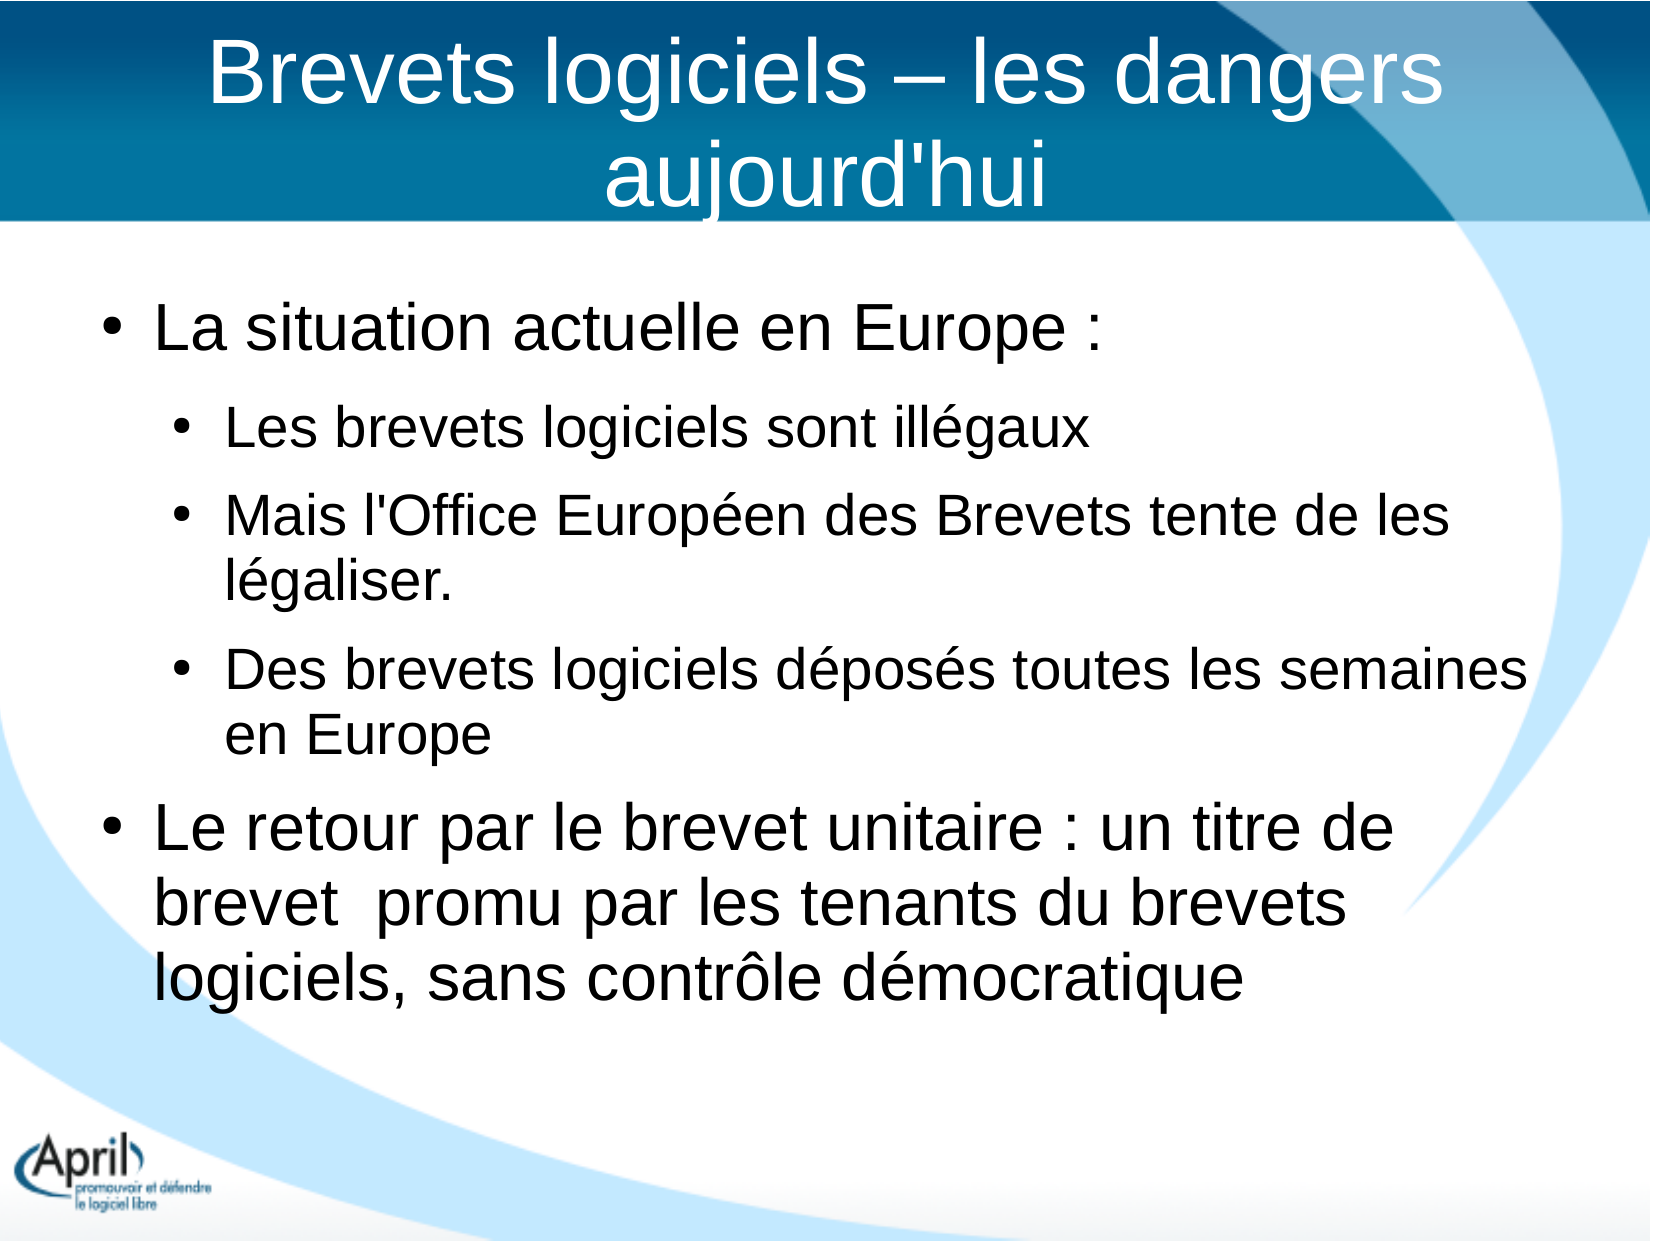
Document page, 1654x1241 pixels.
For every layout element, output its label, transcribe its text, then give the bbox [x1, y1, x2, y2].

list La situation actuelle en Europe : Les brevets logiciels sont illégaux Mais l'Office Européen des Brevets tente de les légaliser. Des brevets logiciels déposés toutes les semaines en Europe Le retour par le brevet unitaire : un titre de brevet promu par les tenants du brevets logiciels, sans contrôle démocratique [82, 290, 1571, 1109]
picture [0, 1, 1650, 1241]
title Brevets logiciels – les dangers aujourd'hui [82, 20, 1571, 227]
